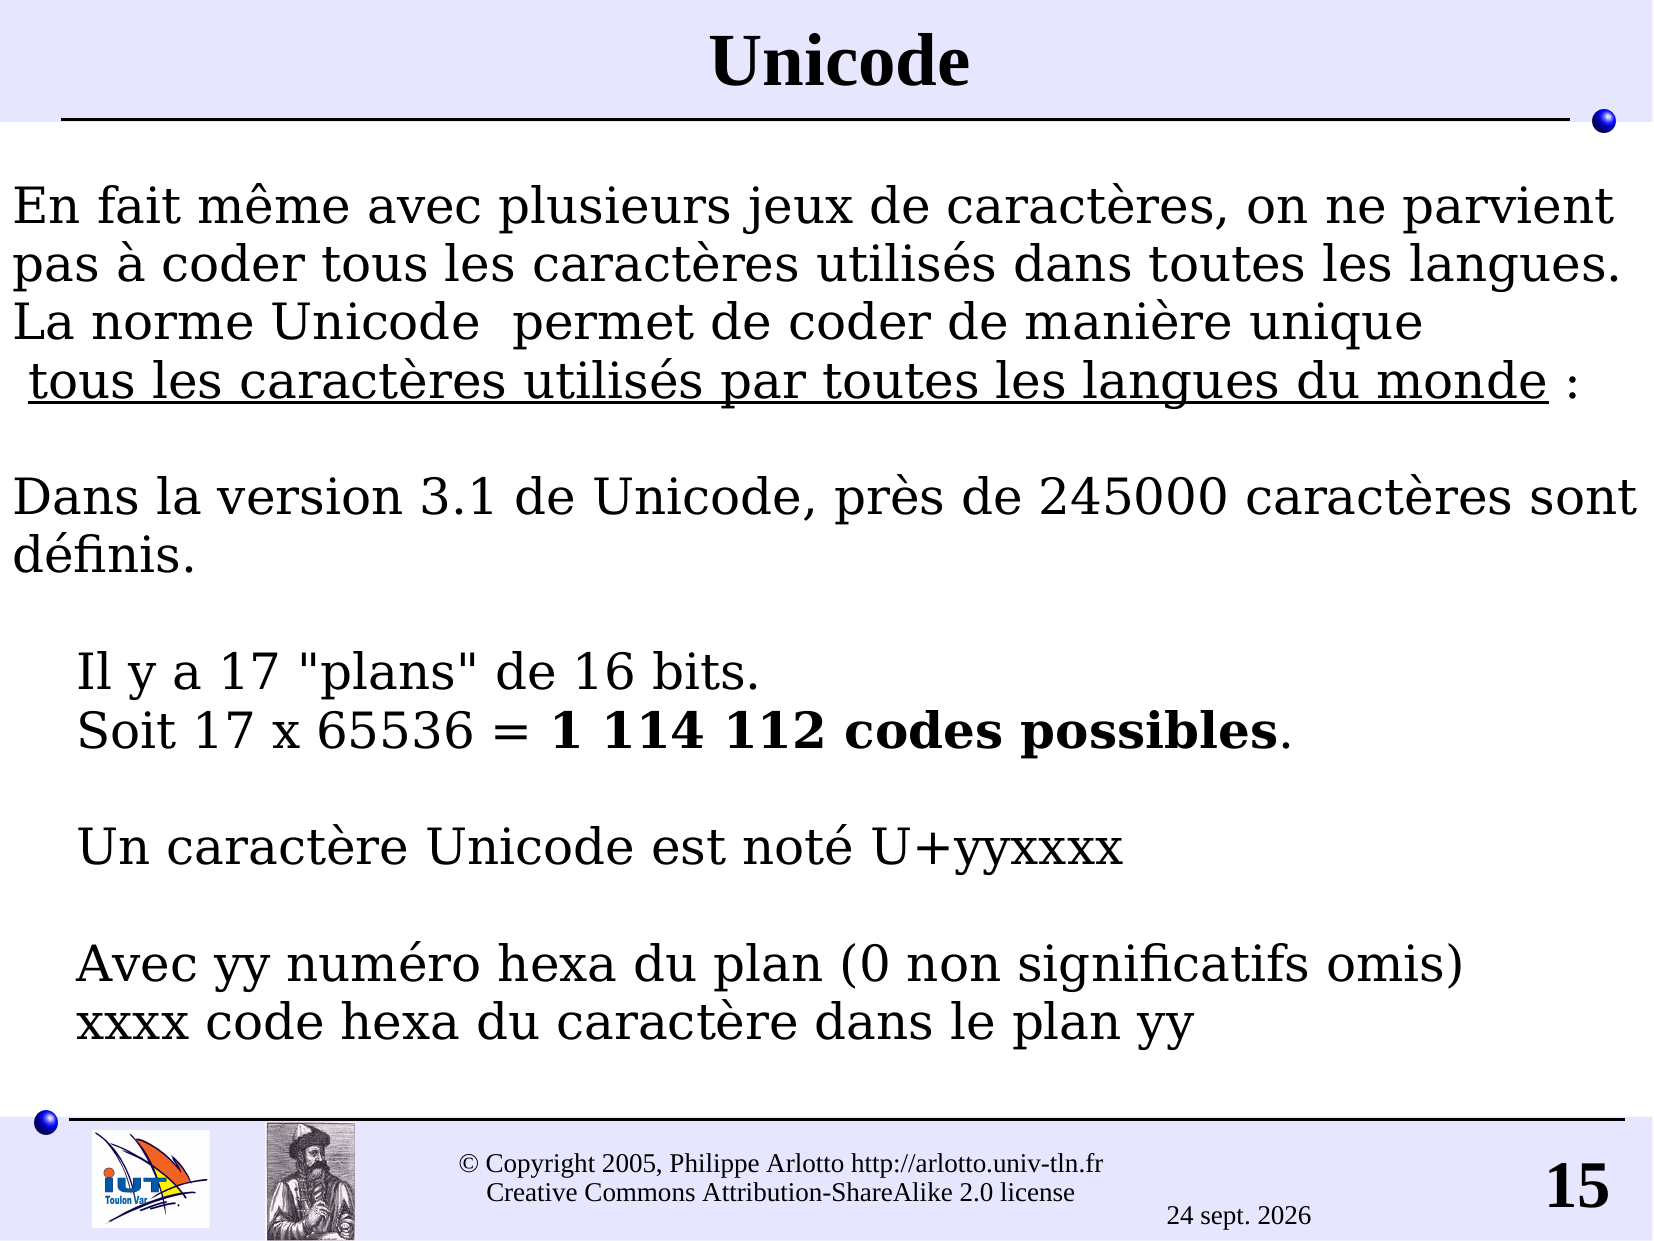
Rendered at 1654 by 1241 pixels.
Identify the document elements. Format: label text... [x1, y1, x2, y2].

text_box En fait même avec plusieurs jeux de caractères, on ne parvient pas à coder tous les caractères utilisés dans toutes les langues. La norme Unicode permet de coder de manière unique tous les caractères utilisés par toutes les langues du monde : Dans la version 3.1 de Unicode, près de 245000 caractères sont définis. Il y a 17 "plans" de 16 bits. Soit 17 x 65536 = 1 114 112 codes possibles. Un caractère Unicode est noté U+yyxxxx Avec yy numéro hexa du plan (0 non significatifs omis) xxxx code hexa du caractère dans le plan yy [12, 177, 1639, 1115]
title Unicode [95, 11, 1585, 110]
picture [265, 1122, 355, 1241]
